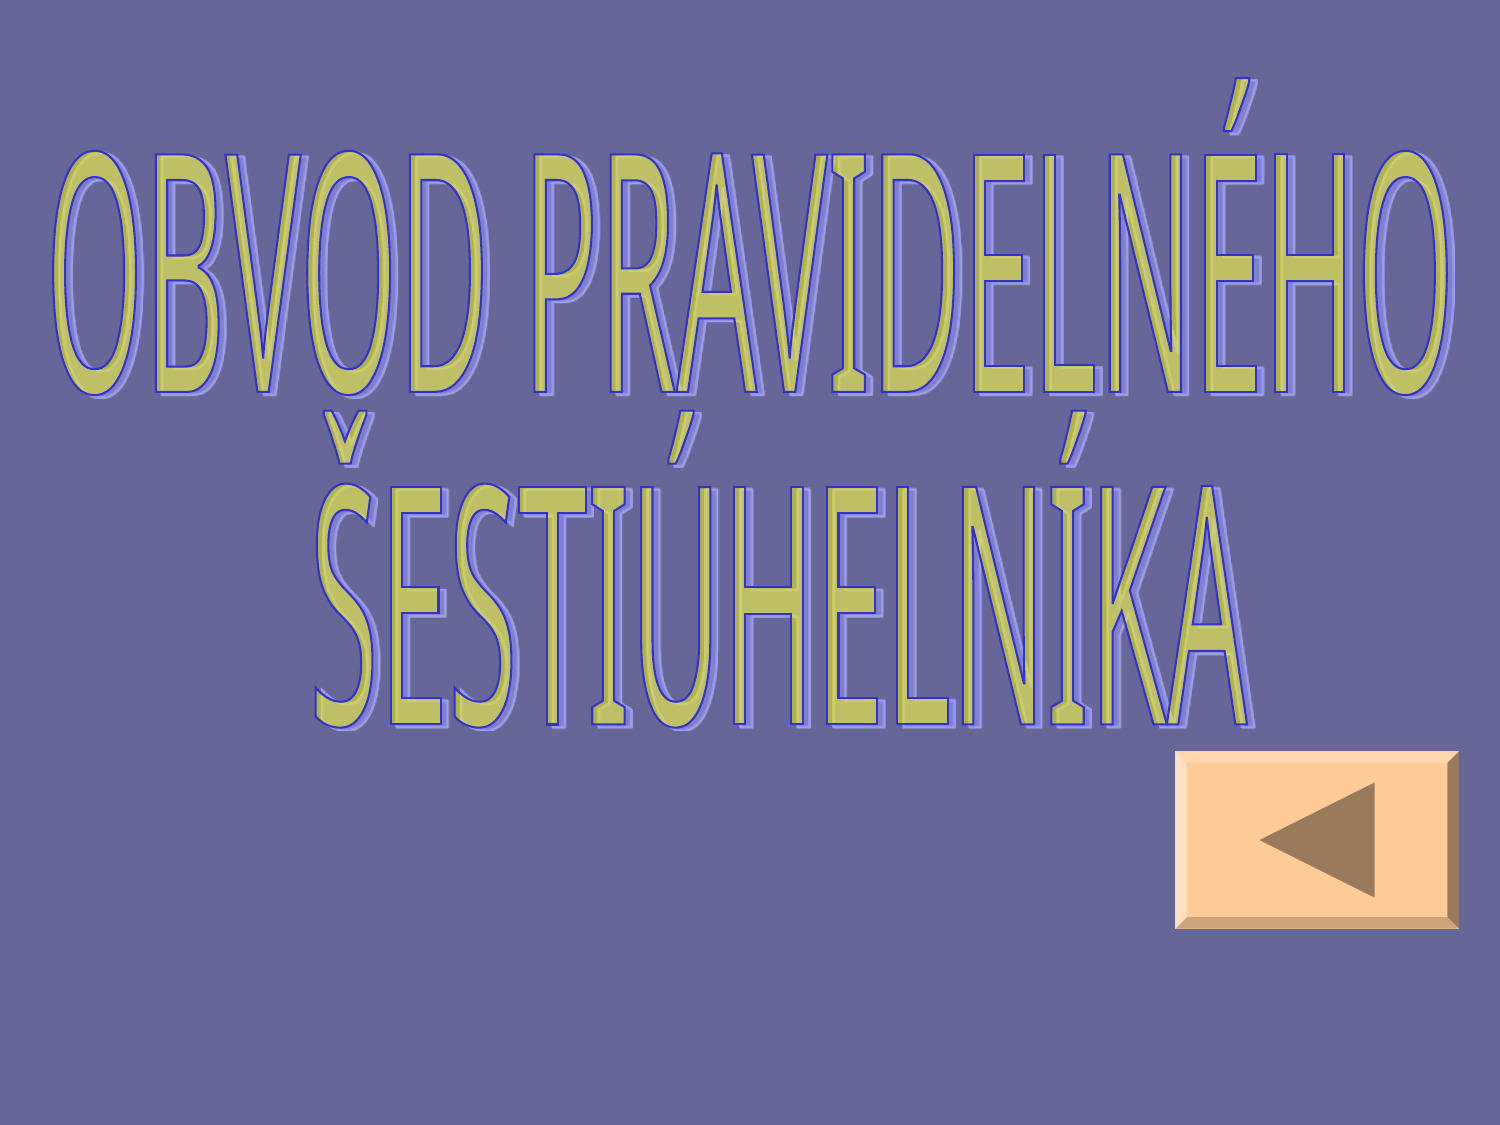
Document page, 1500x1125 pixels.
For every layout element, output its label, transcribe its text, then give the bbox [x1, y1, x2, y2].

text_box OBVOD PRAVIDELNÉHO ŠESTIÚHELNÍKA [827, 487, 878, 725]
text_box OBVOD PRAVIDELNÉHO ŠESTIÚHELNÍKA [225, 154, 301, 392]
text_box OBVOD PRAVIDELNÉHO ŠESTIÚHELNÍKA [1109, 154, 1181, 392]
text_box OBVOD PRAVIDELNÉHO ŠESTIÚHELNÍKA [315, 483, 373, 728]
text_box OBVOD PRAVIDELNÉHO ŠESTIÚHELNÍKA [518, 487, 586, 725]
text_box OBVOD PRAVIDELNÉHO ŠESTIÚHELNÍKA [1043, 154, 1095, 392]
text_box [1176, 751, 1459, 929]
text_box OBVOD PRAVIDELNÉHO ŠESTIÚHELNÍKA [882, 154, 955, 392]
text_box OBVOD PRAVIDELNÉHO ŠESTIÚHELNÍKA [676, 153, 757, 392]
text_box OBVOD PRAVIDELNÉHO ŠESTIÚHELNÍKA [751, 154, 828, 392]
text_box OBVOD PRAVIDELNÉHO ŠESTIÚHELNÍKA [1363, 150, 1447, 396]
text_box OBVOD PRAVIDELNÉHO ŠESTIÚHELNÍKA [1223, 78, 1250, 132]
text_box OBVOD PRAVIDELNÉHO ŠESTIÚHELNÍKA [323, 410, 367, 464]
text_box OBVOD PRAVIDELNÉHO ŠESTIÚHELNÍKA [641, 487, 711, 728]
text_box OBVOD PRAVIDELNÉHO ŠESTIÚHELNÍKA [962, 486, 1035, 725]
text_box OBVOD PRAVIDELNÉHO ŠESTIÚHELNÍKA [1101, 485, 1248, 725]
text_box OBVOD PRAVIDELNÉHO ŠESTIÚHELNÍKA [668, 410, 694, 464]
text_box OBVOD PRAVIDELNÉHO ŠESTIÚHELNÍKA [1060, 410, 1086, 464]
text_box OBVOD PRAVIDELNÉHO ŠESTIÚHELNÍKA [307, 150, 391, 396]
text_box OBVOD PRAVIDELNÉHO ŠESTIÚHELNÍKA [610, 154, 675, 392]
text_box OBVOD PRAVIDELNÉHO ŠESTIÚHELNÍKA [454, 483, 512, 728]
text_box OBVOD PRAVIDELNÉHO ŠESTIÚHELNÍKA [973, 154, 1025, 392]
text_box OBVOD PRAVIDELNÉHO ŠESTIÚHELNÍKA [592, 486, 625, 725]
text_box OBVOD PRAVIDELNÉHO ŠESTIÚHELNÍKA [1205, 154, 1256, 392]
text_box OBVOD PRAVIDELNÉHO ŠESTIÚHELNÍKA [409, 154, 482, 392]
text_box OBVOD PRAVIDELNÉHO ŠESTIÚHELNÍKA [155, 154, 219, 392]
text_box OBVOD PRAVIDELNÉHO ŠESTIÚHELNÍKA [733, 486, 803, 725]
text_box OBVOD PRAVIDELNÉHO ŠESTIÚHELNÍKA [534, 154, 592, 392]
text_box OBVOD PRAVIDELNÉHO ŠESTIÚHELNÍKA [832, 154, 865, 392]
text_box OBVOD PRAVIDELNÉHO ŠESTIÚHELNÍKA [390, 487, 441, 725]
text_box OBVOD PRAVIDELNÉHO ŠESTIÚHELNÍKA [1051, 486, 1084, 725]
text_box OBVOD PRAVIDELNÉHO ŠESTIÚHELNÍKA [1275, 154, 1344, 392]
text_box OBVOD PRAVIDELNÉHO ŠESTIÚHELNÍKA [897, 487, 948, 725]
text_box OBVOD PRAVIDELNÉHO ŠESTIÚHELNÍKA [53, 150, 137, 396]
